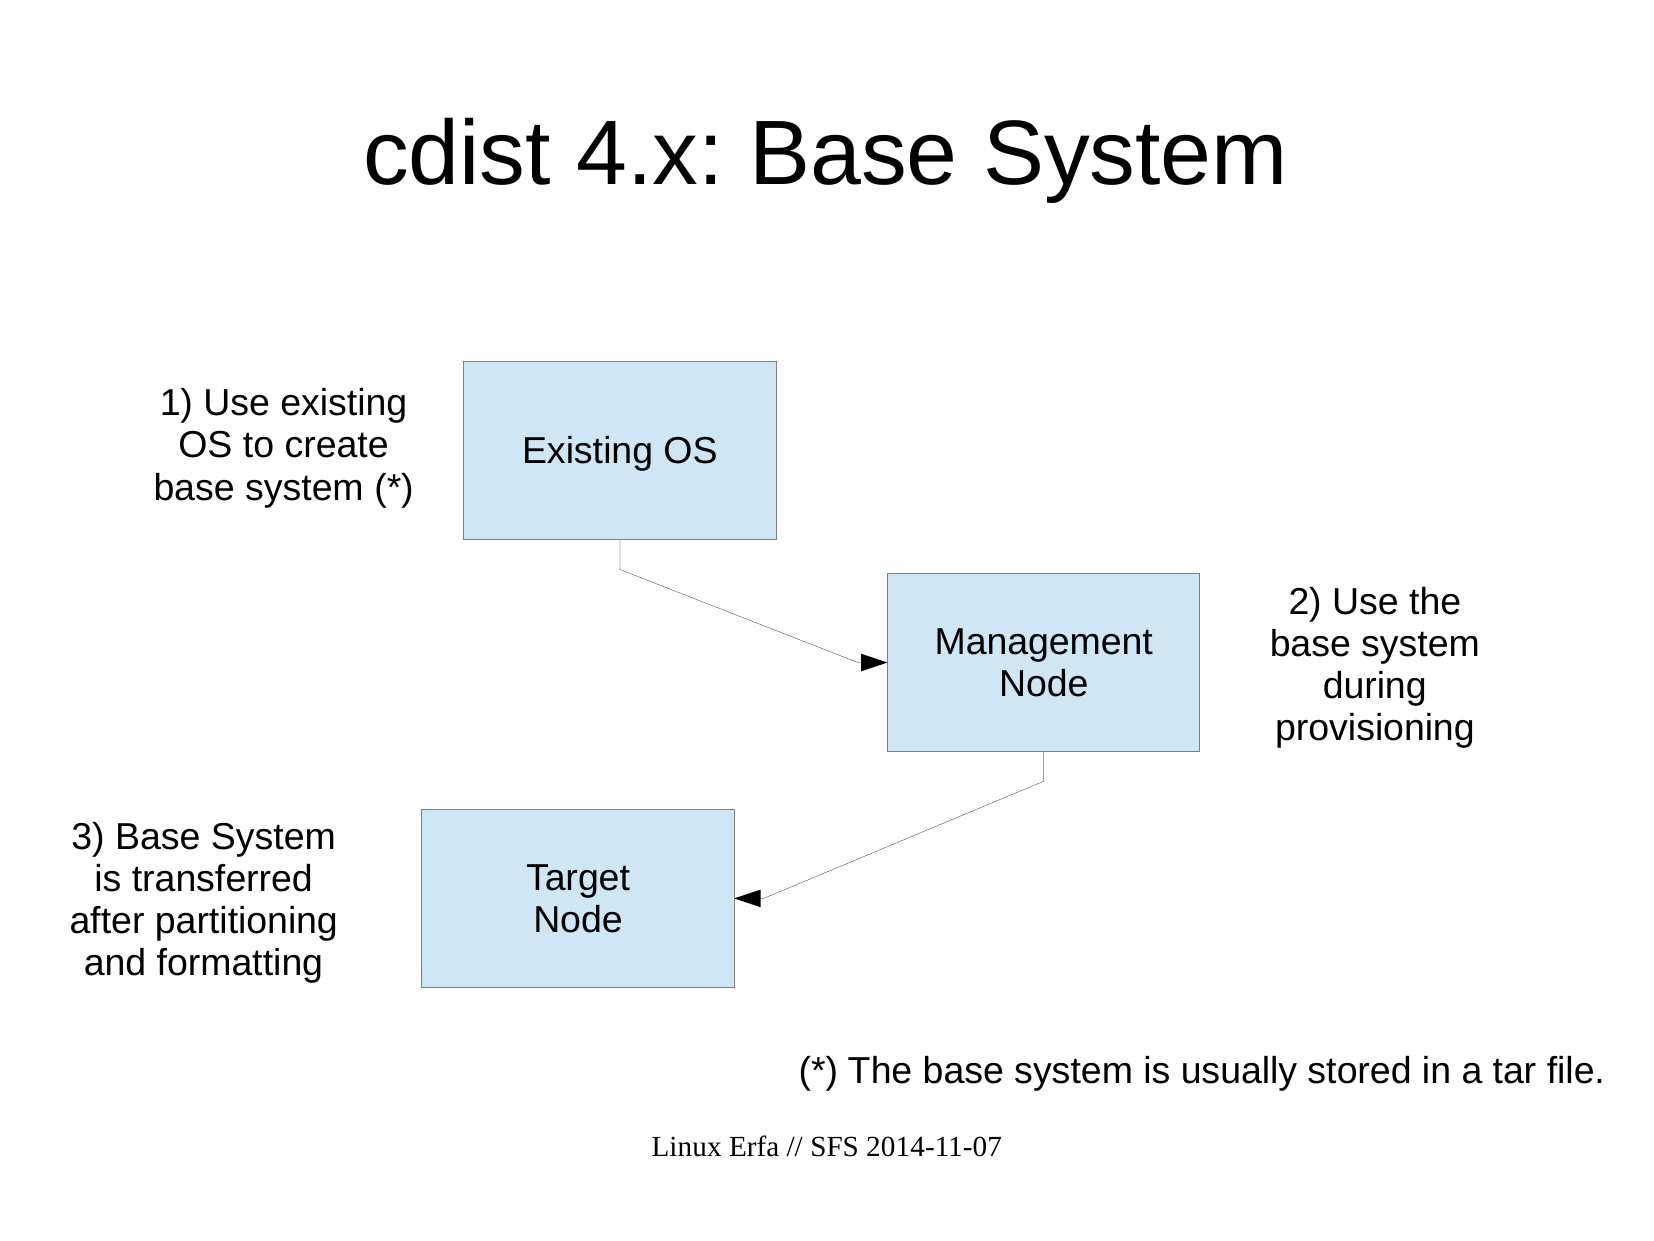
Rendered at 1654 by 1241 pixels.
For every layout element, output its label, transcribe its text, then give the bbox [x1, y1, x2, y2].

text_box Existing OS [463, 361, 777, 540]
text_box Target Node [421, 809, 735, 988]
text_box (*) The base system is usually stored in a tar file. [783, 1041, 1621, 1099]
text_box 2) Use the base system during provisioning [1254, 572, 1546, 760]
text_box 1) Use existing OS to create base system (*) [138, 374, 430, 516]
title cdist 4.x: Base System [82, 49, 1571, 257]
text_box 3) Base System is transferred after partitioning and formatting [54, 807, 386, 991]
text_box Management Node [887, 573, 1200, 752]
